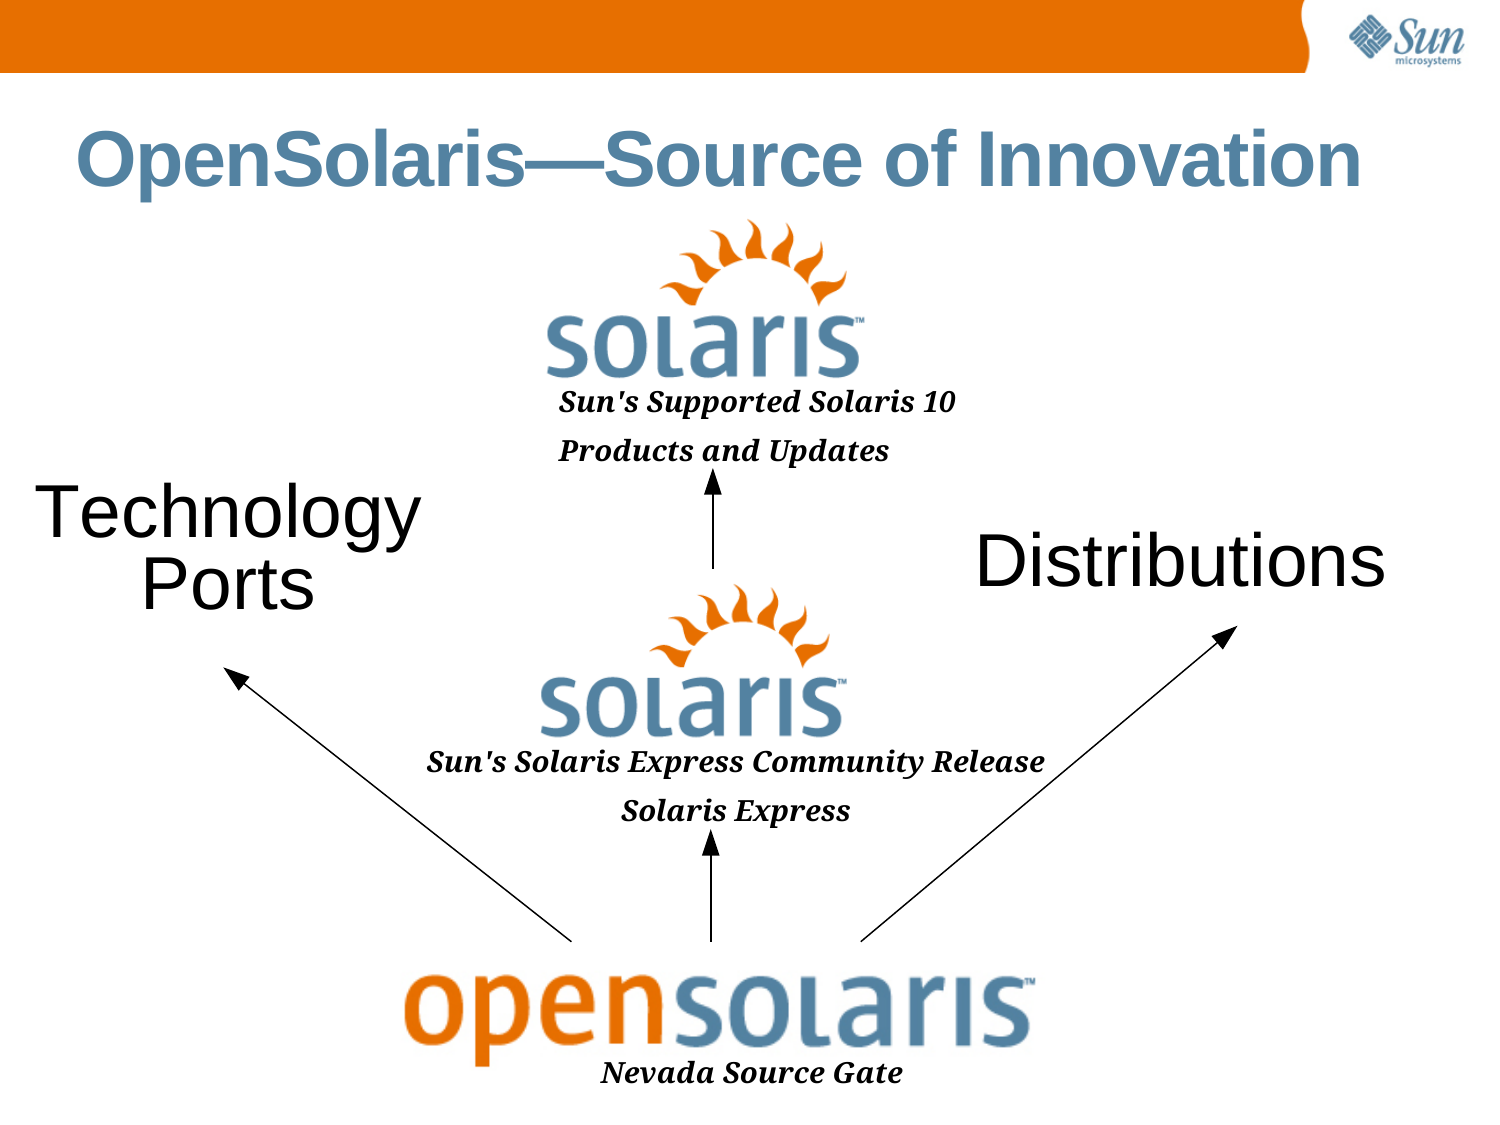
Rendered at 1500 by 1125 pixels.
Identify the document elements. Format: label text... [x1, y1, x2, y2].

picture [541, 215, 871, 387]
picture [0, 0, 1500, 73]
text_box Distributions [974, 528, 1500, 625]
title OpenSolaris—Source of Innovation [75, 123, 1437, 227]
picture [535, 580, 853, 745]
text_box Technology Ports [34, 480, 442, 653]
text_box Nevada Source Gate [600, 1056, 876, 1096]
text_box Sun's Solaris Express Community Release Solaris Express [426, 745, 982, 833]
text_box Sun's Supported Solaris 10 Products and Updates [559, 385, 925, 473]
picture [400, 957, 1046, 1076]
